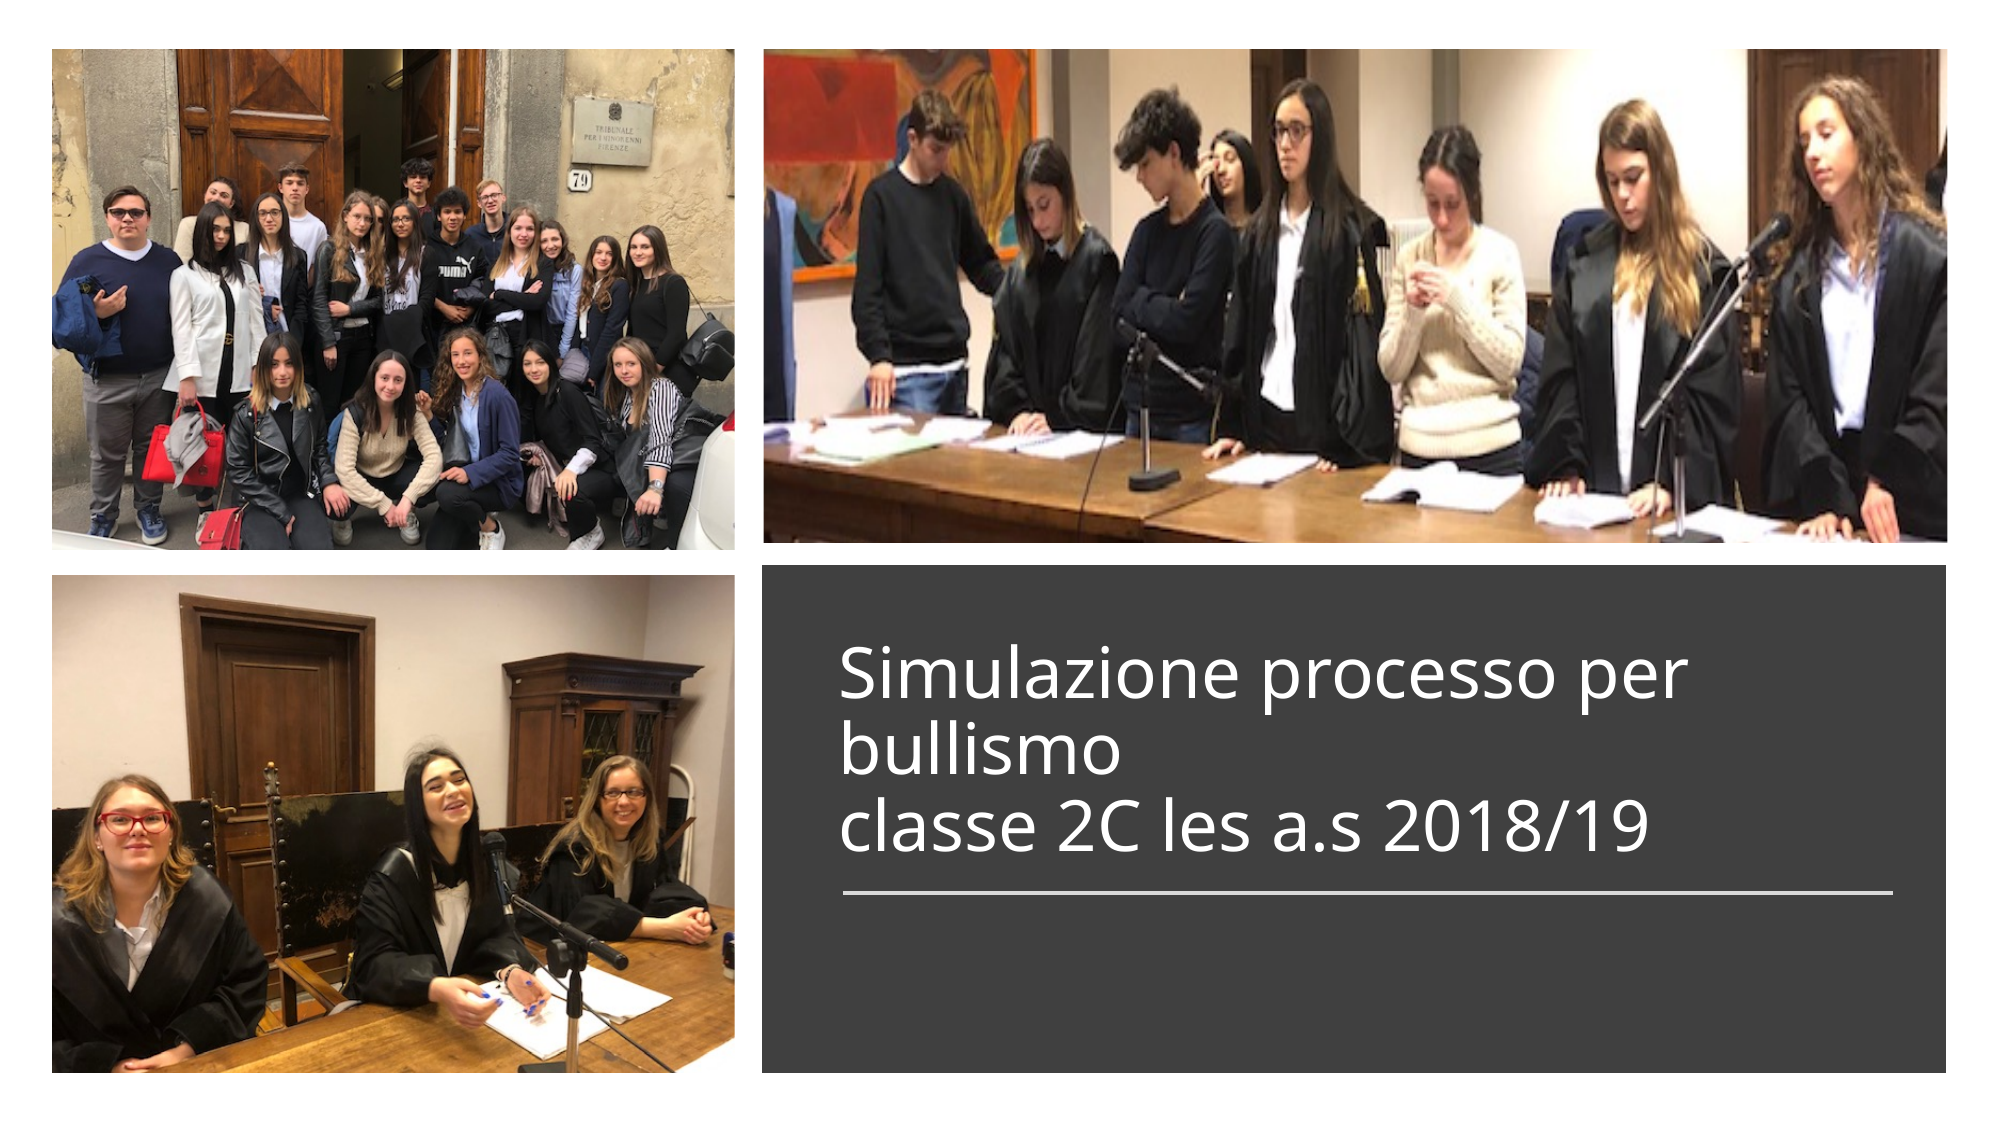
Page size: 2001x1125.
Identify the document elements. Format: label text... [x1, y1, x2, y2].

text_box [772, 576, 1936, 1063]
title Simulazione processo per bullismo classe 2C les a.s 2018/19 [823, 625, 1885, 875]
picture [763, 49, 1948, 543]
picture [52, 575, 735, 1073]
picture [52, 49, 735, 550]
